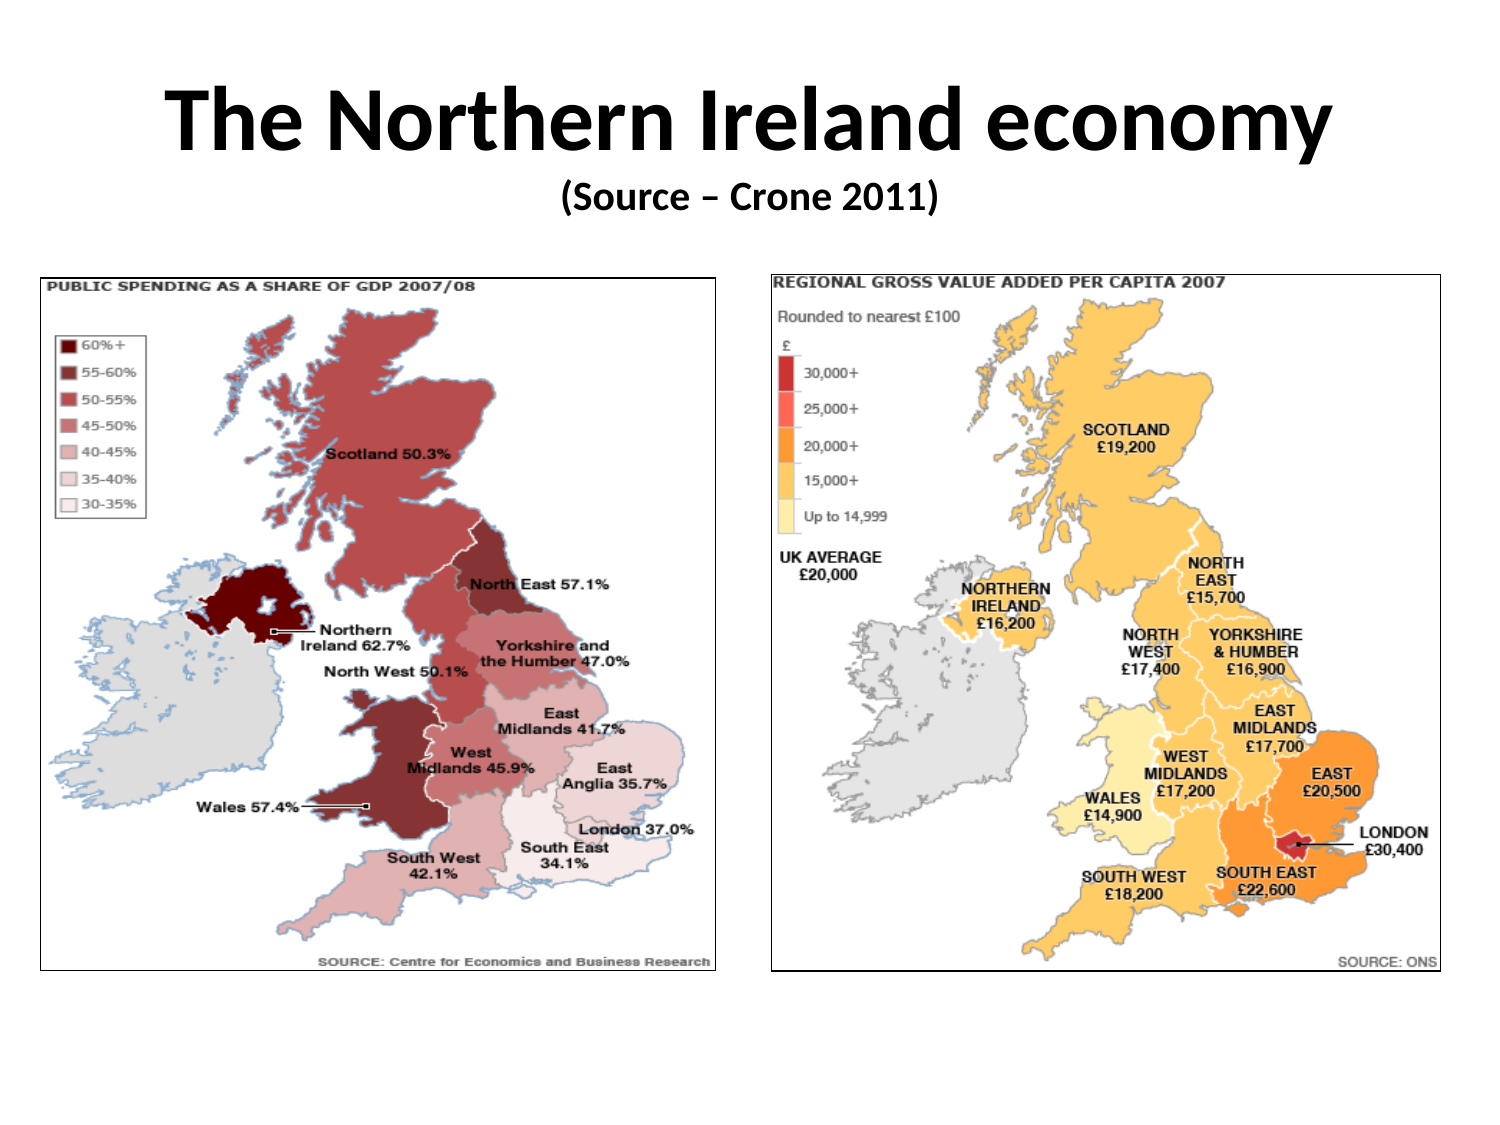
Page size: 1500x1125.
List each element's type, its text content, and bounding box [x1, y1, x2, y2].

picture [772, 275, 1440, 971]
title The Northern Ireland economy (Source – Crone 2011) [75, 45, 1426, 233]
picture [41, 278, 715, 970]
